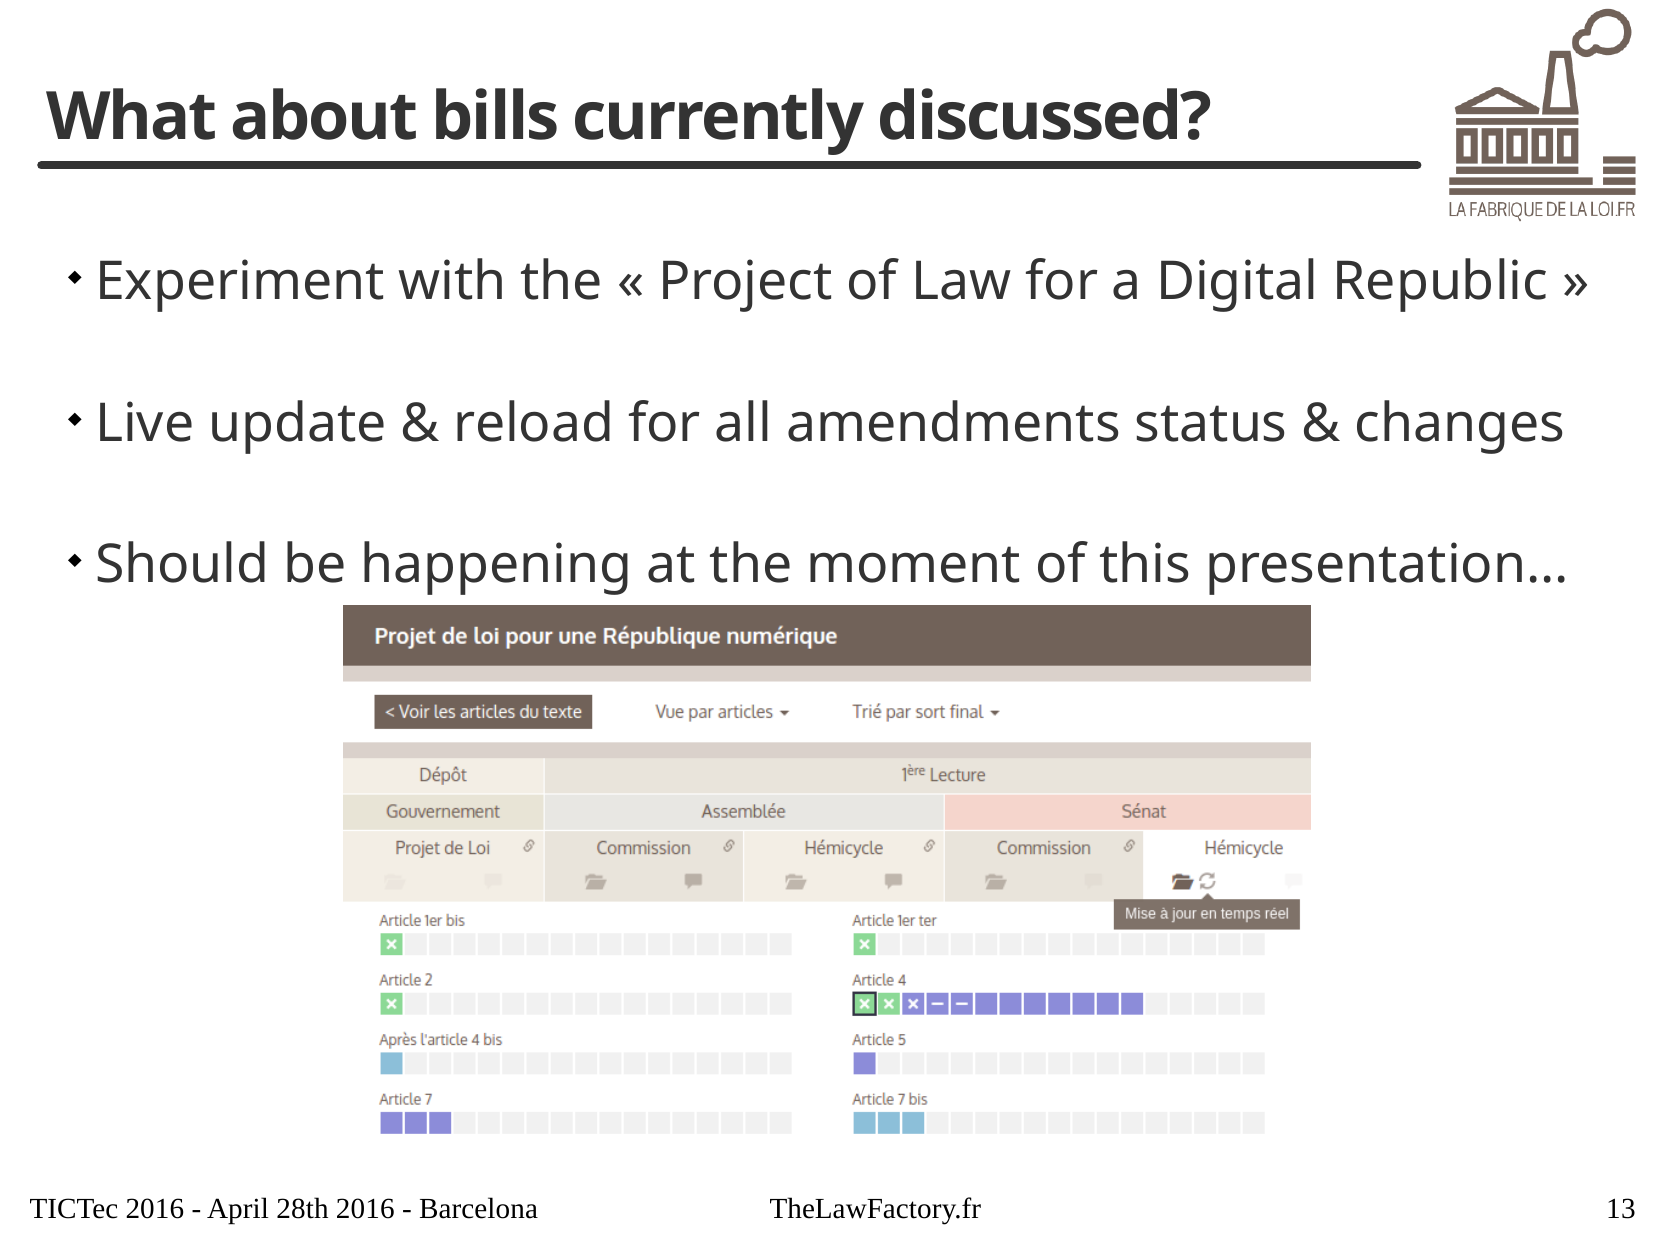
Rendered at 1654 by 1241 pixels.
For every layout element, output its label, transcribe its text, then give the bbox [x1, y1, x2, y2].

list Experiment with the « Project of Law for a Digital Republic » Live update & reload for all amendments status & changes Should be happening at the moment of this presentation... [35, 242, 1619, 665]
picture [1429, 0, 1654, 225]
title What about bills currently discussed? [29, 37, 1518, 189]
picture [343, 605, 1311, 1151]
